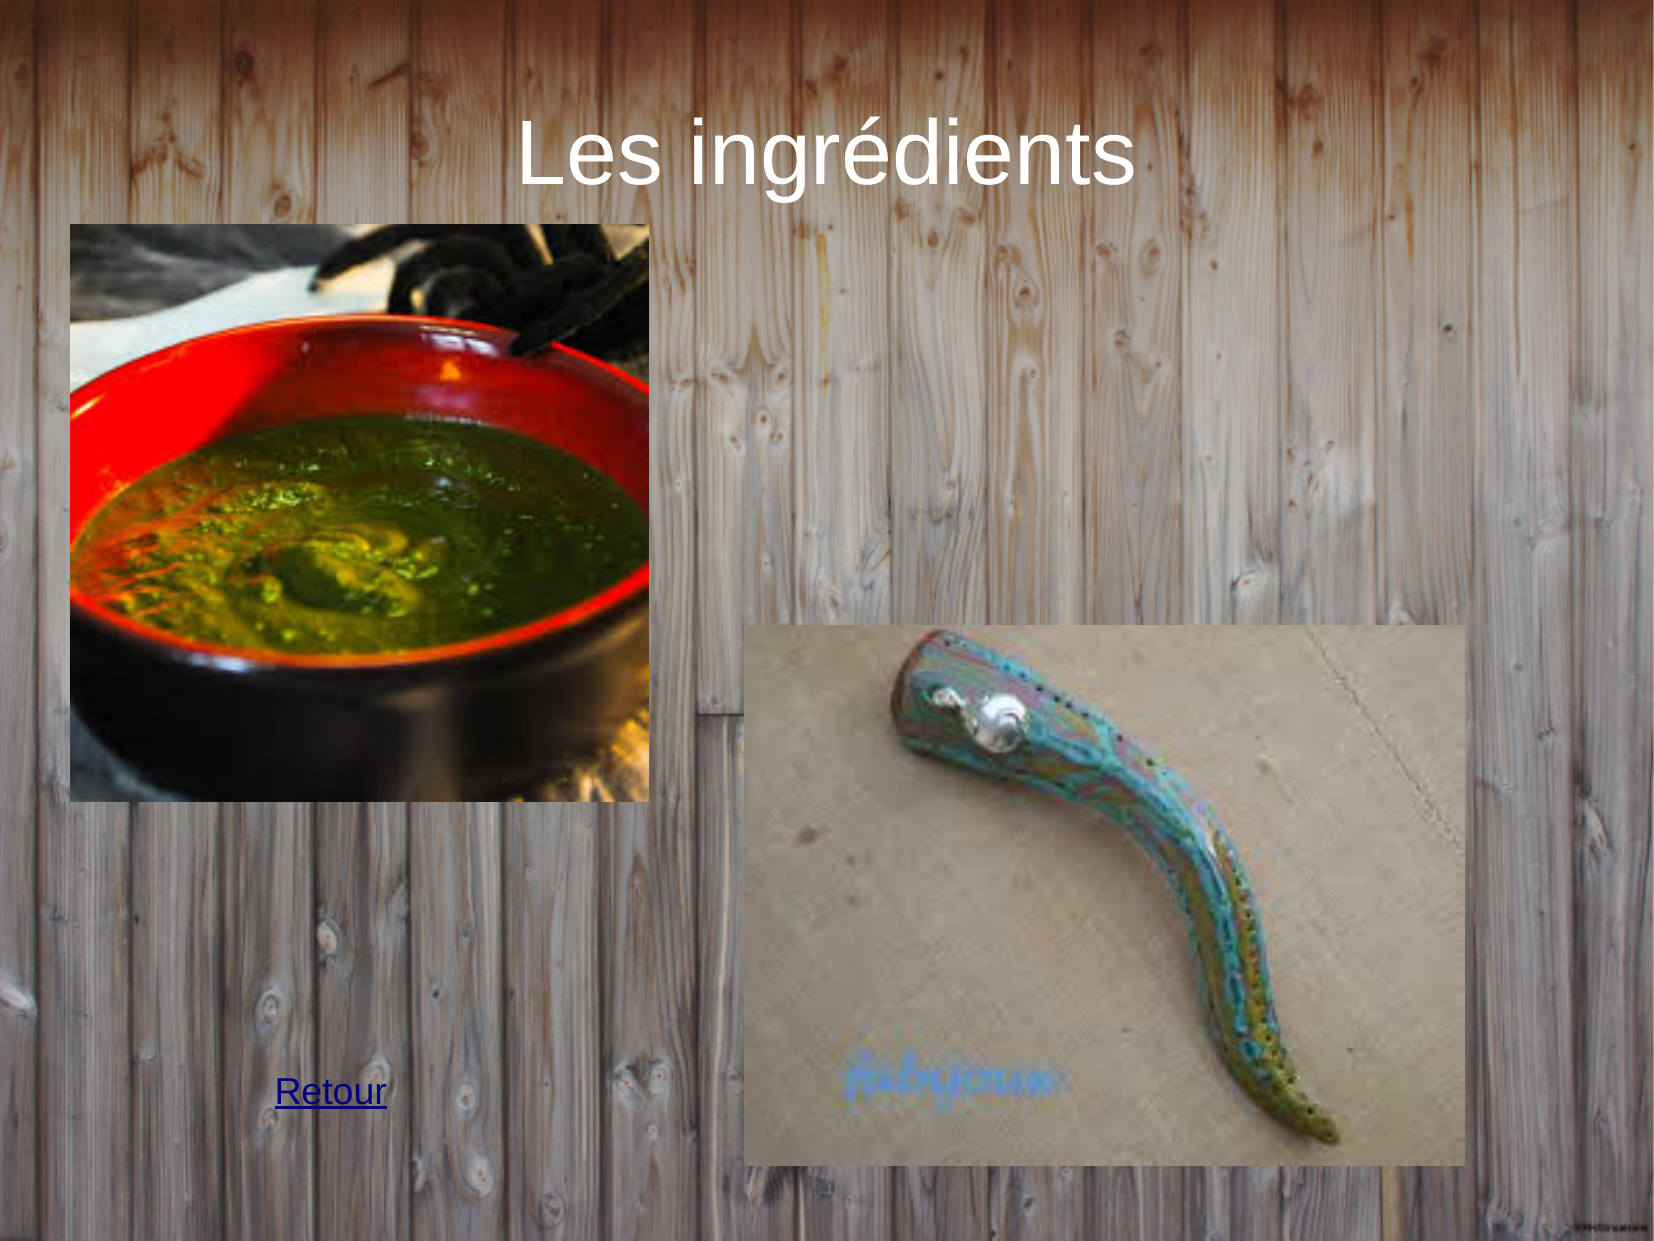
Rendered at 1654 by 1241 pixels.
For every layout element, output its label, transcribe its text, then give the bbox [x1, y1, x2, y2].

title Les ingrédients [82, 49, 1571, 257]
text_box Retour [259, 1062, 508, 1120]
picture [0, 0, 1654, 1241]
